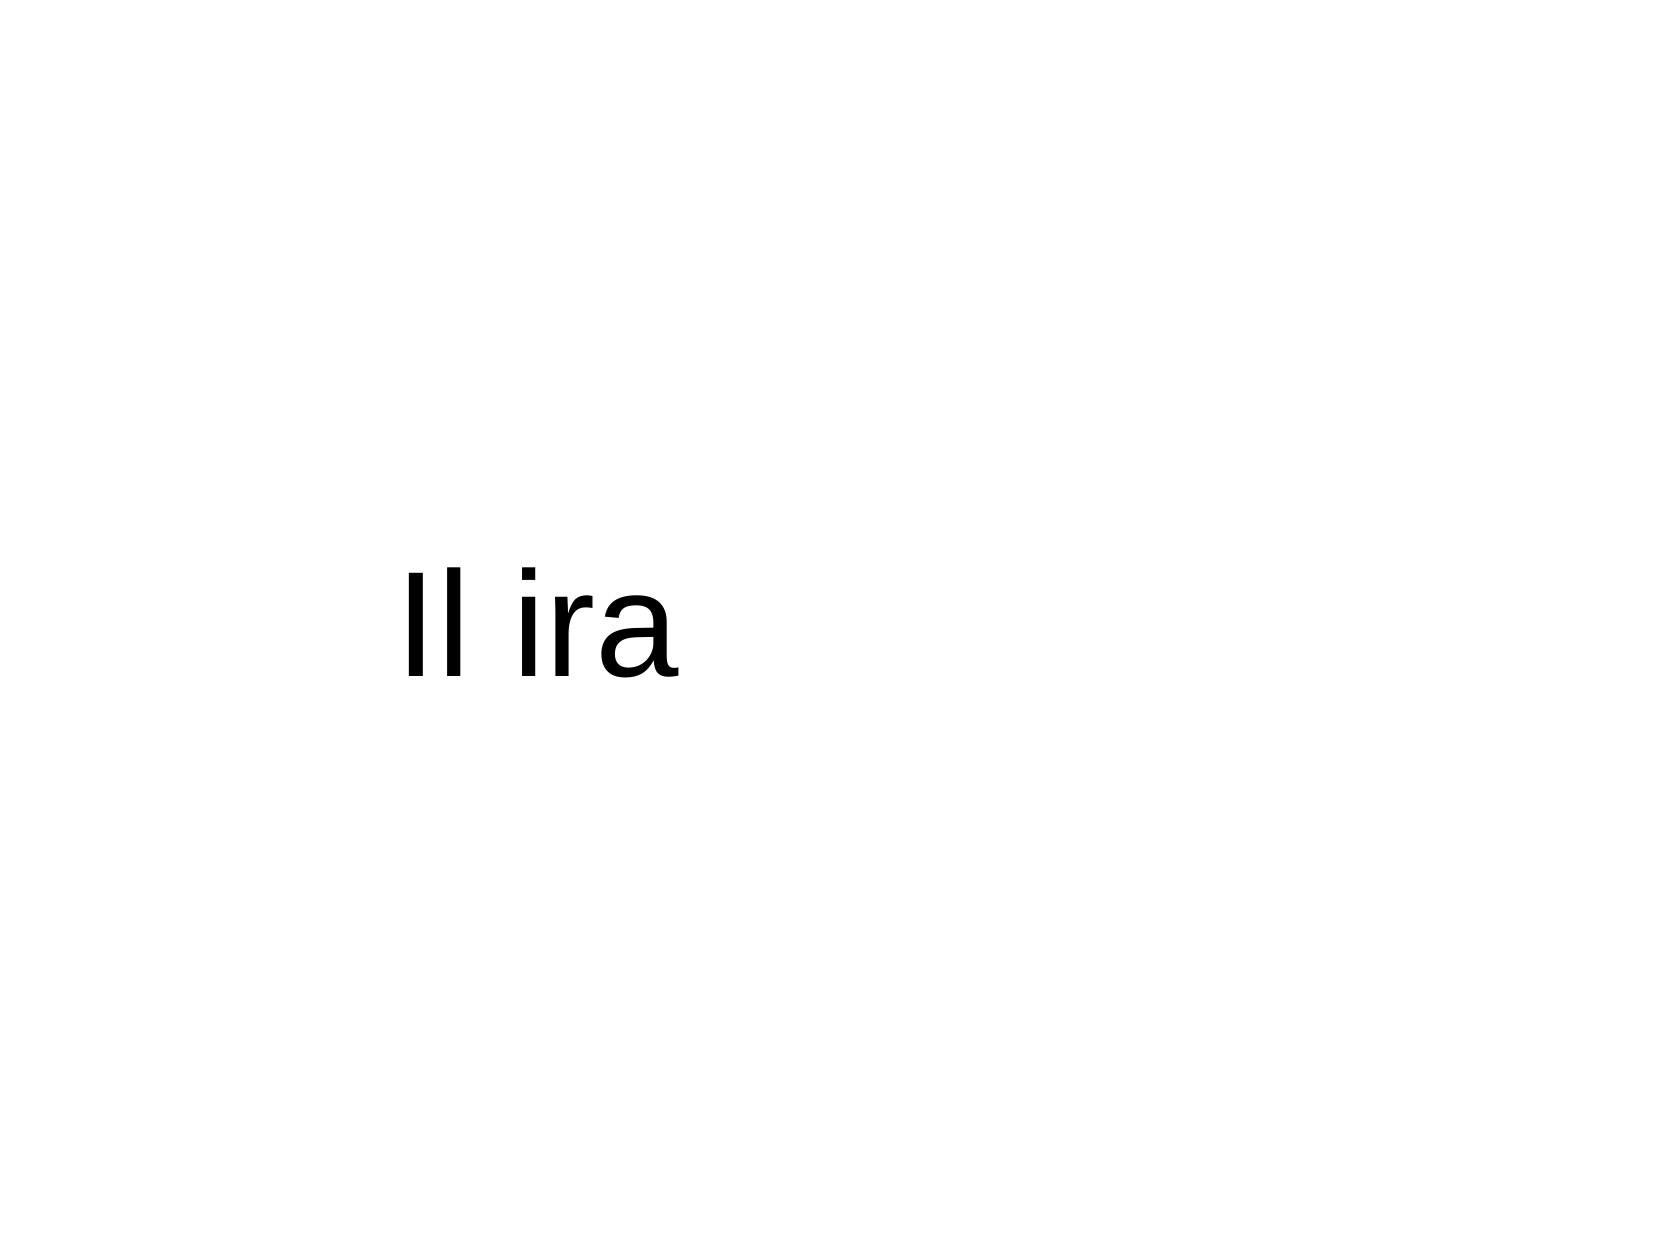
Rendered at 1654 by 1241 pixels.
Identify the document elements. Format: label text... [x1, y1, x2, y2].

text_box Il ira [380, 533, 1279, 717]
